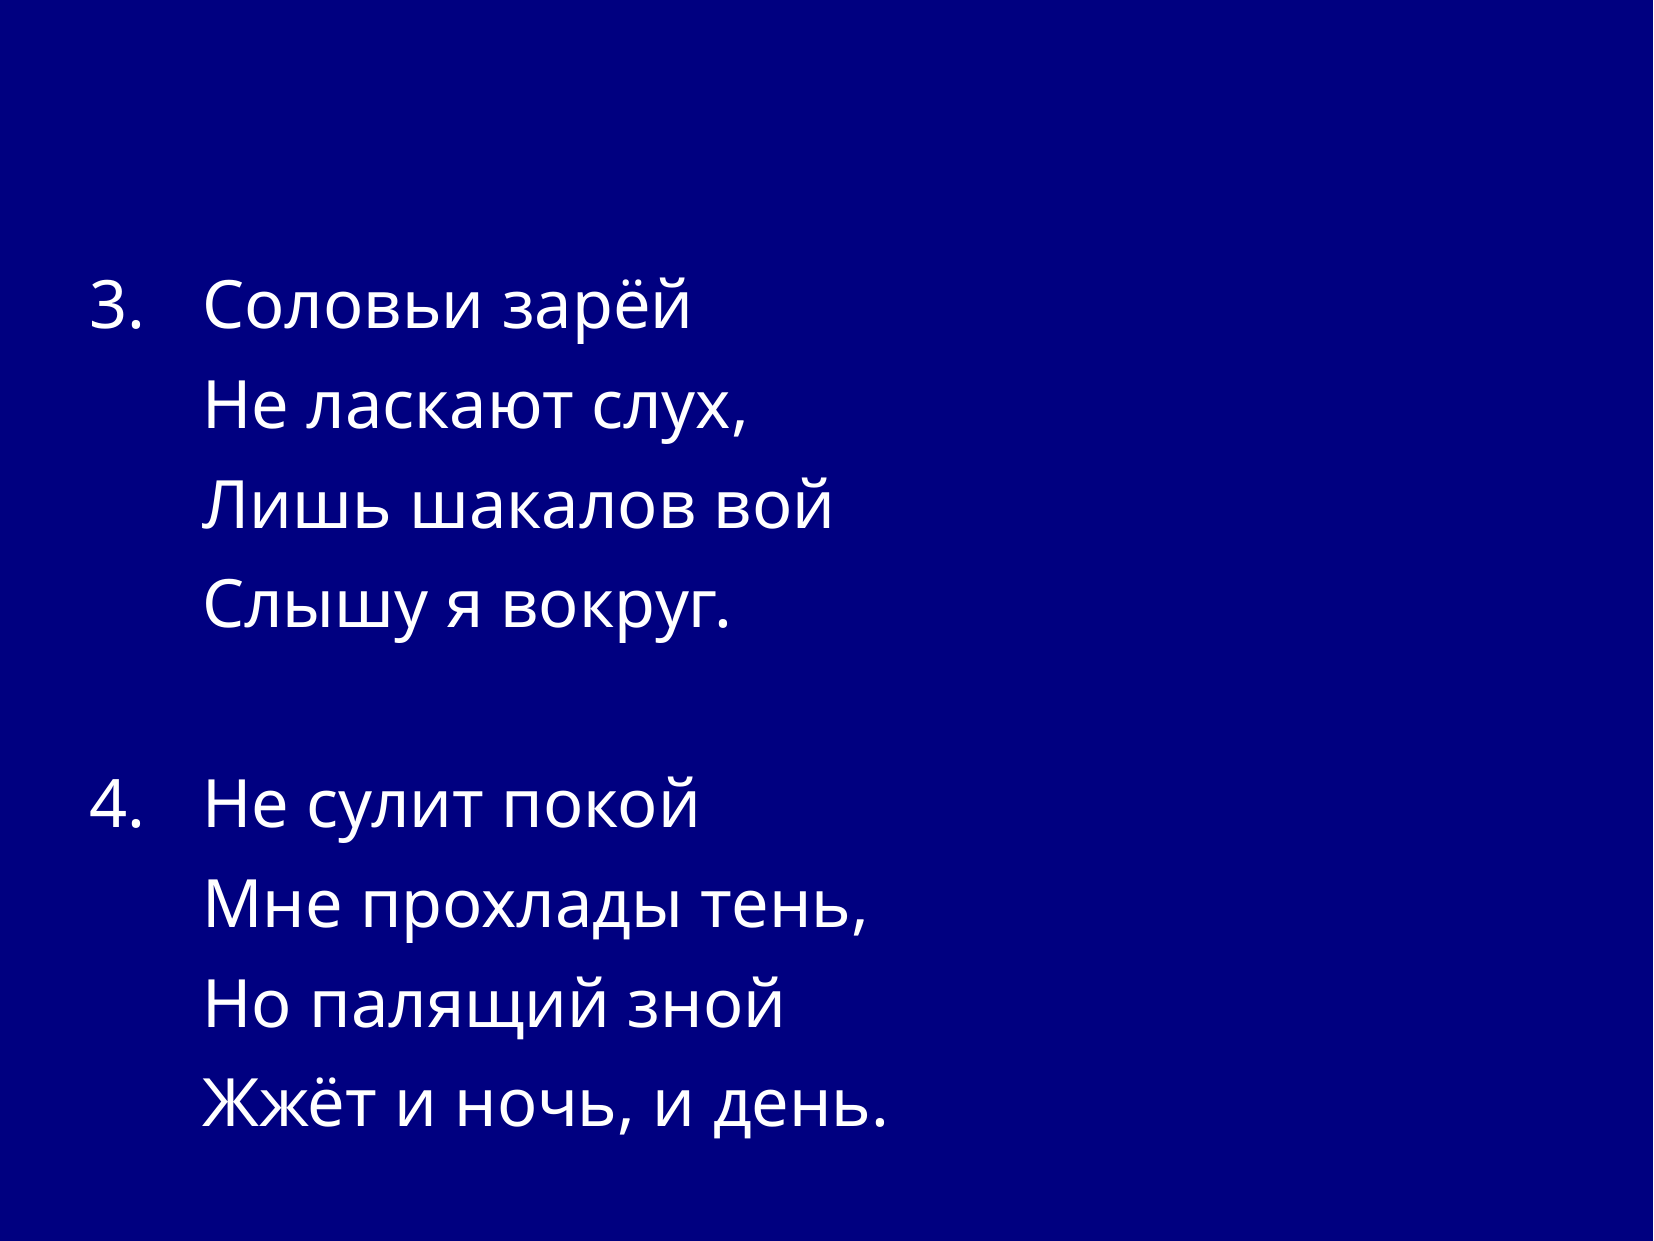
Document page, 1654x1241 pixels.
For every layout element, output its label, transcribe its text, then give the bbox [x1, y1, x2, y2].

text_box 3. Соловьи зарёй Не ласкают слух, Лишь шакалов вой Слышу я вокруг. 4. Не сулит покой Мне прохлады тень, Но палящий зной Жжёт и ночь, и день. [75, 150, 1576, 1163]
